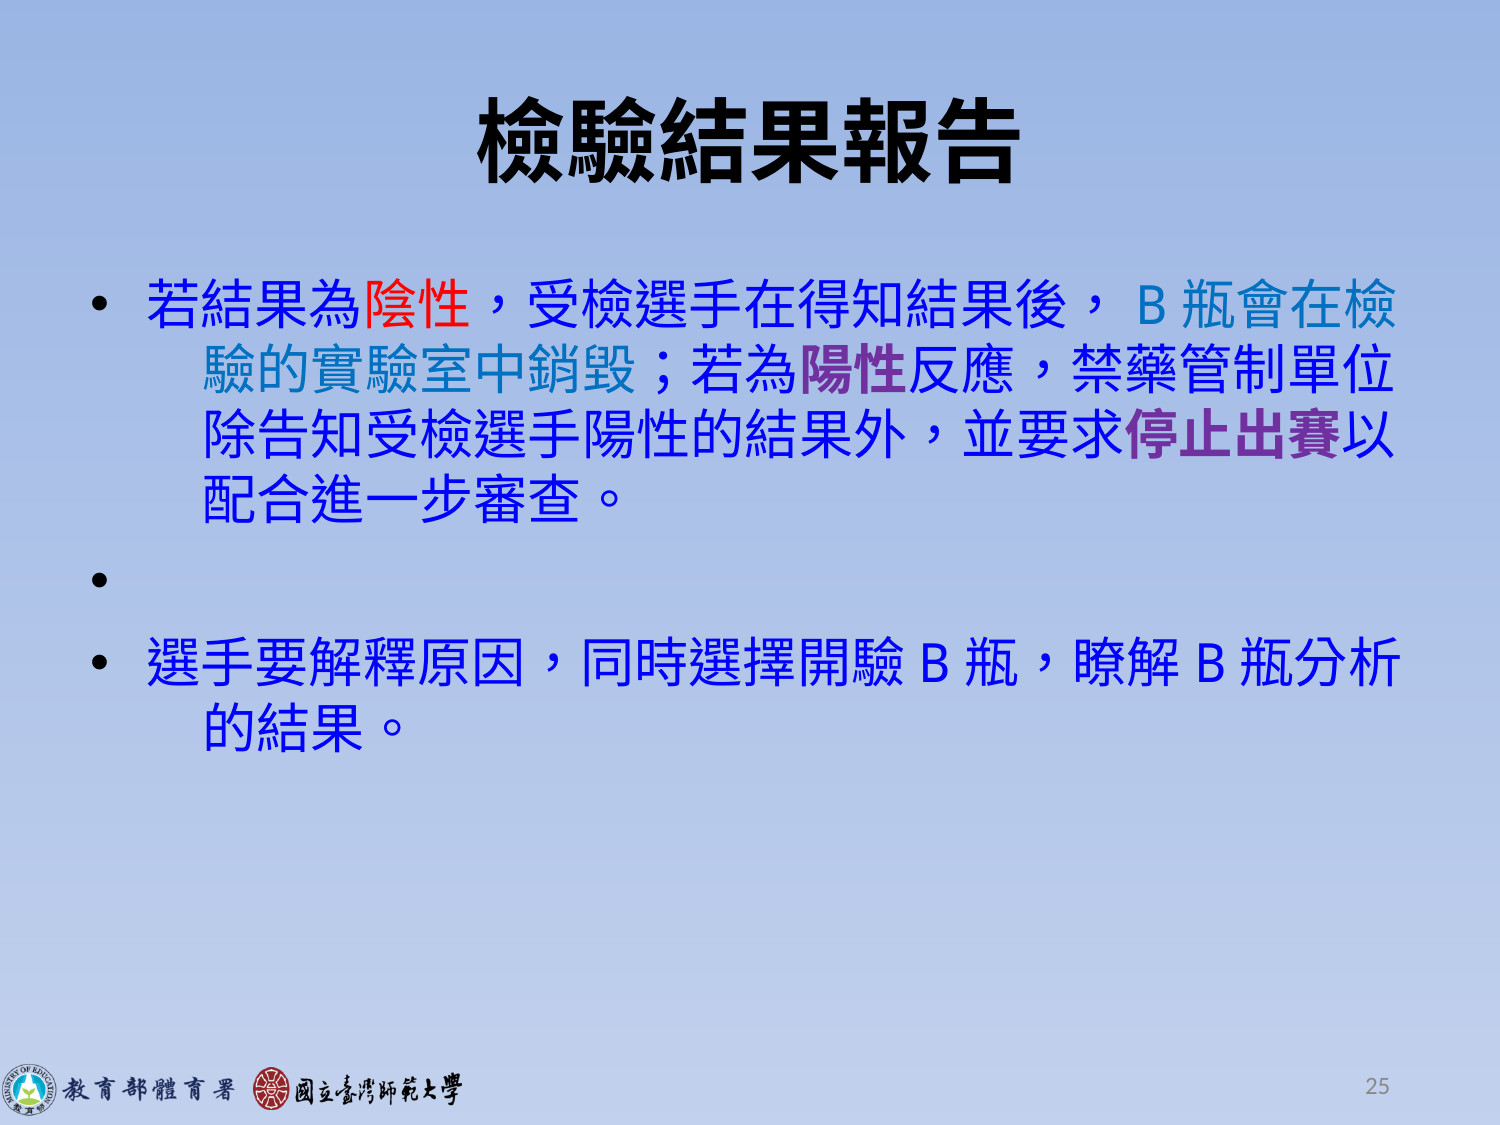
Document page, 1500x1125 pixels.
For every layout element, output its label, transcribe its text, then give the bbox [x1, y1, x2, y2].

title 檢驗結果報告 [75, 45, 1426, 233]
text_box [1350, 1061, 1475, 1103]
list 若結果為陰性，受檢選手在得知結果後，B瓶會在檢驗的實驗室中銷毀；若為陽性反應，禁藥管制單位除告知受檢選手陽性的結果外，並要求停止出賽以配合進一步審查。 選手要解釋原因，同時選擇開驗B瓶，瞭解B瓶分析的結果。 [75, 262, 1426, 1005]
